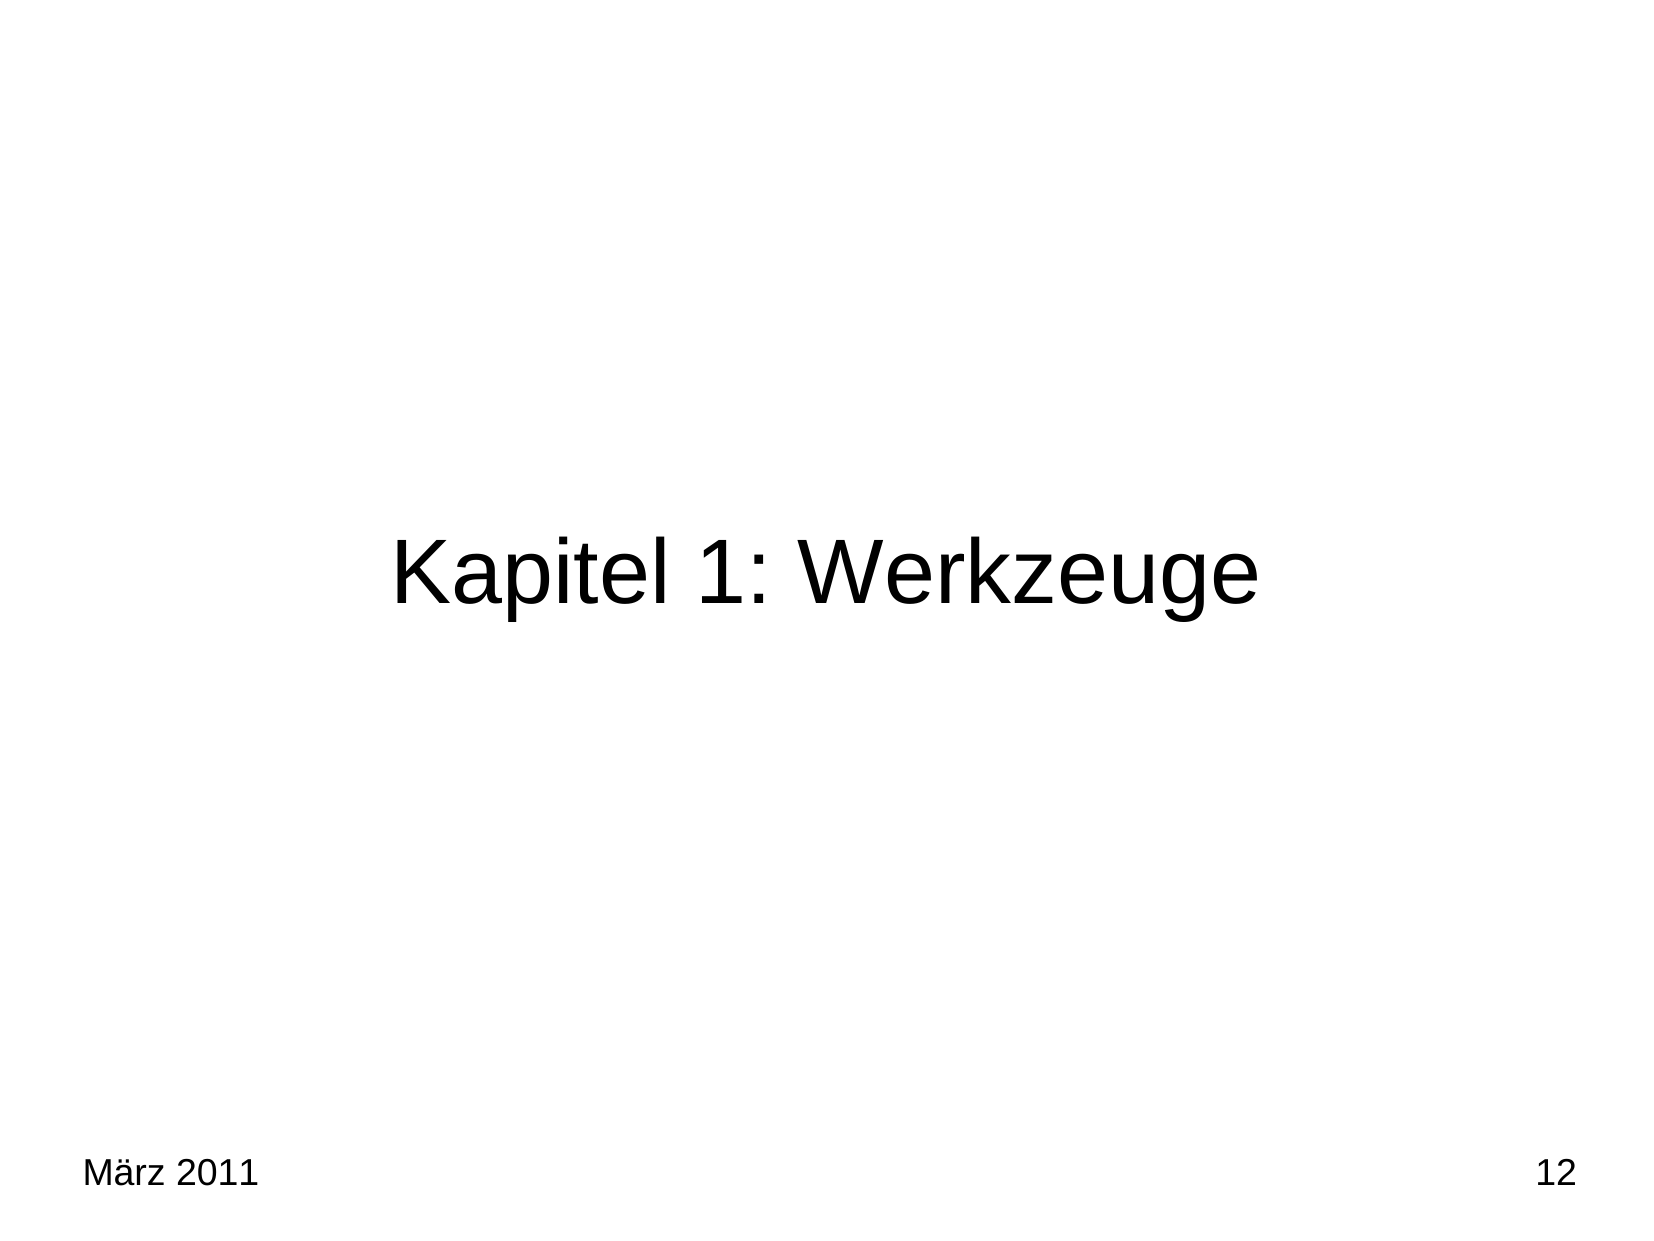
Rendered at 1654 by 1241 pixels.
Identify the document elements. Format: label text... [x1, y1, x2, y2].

text_box Kapitel 1: Werkzeuge [82, 46, 1571, 1093]
